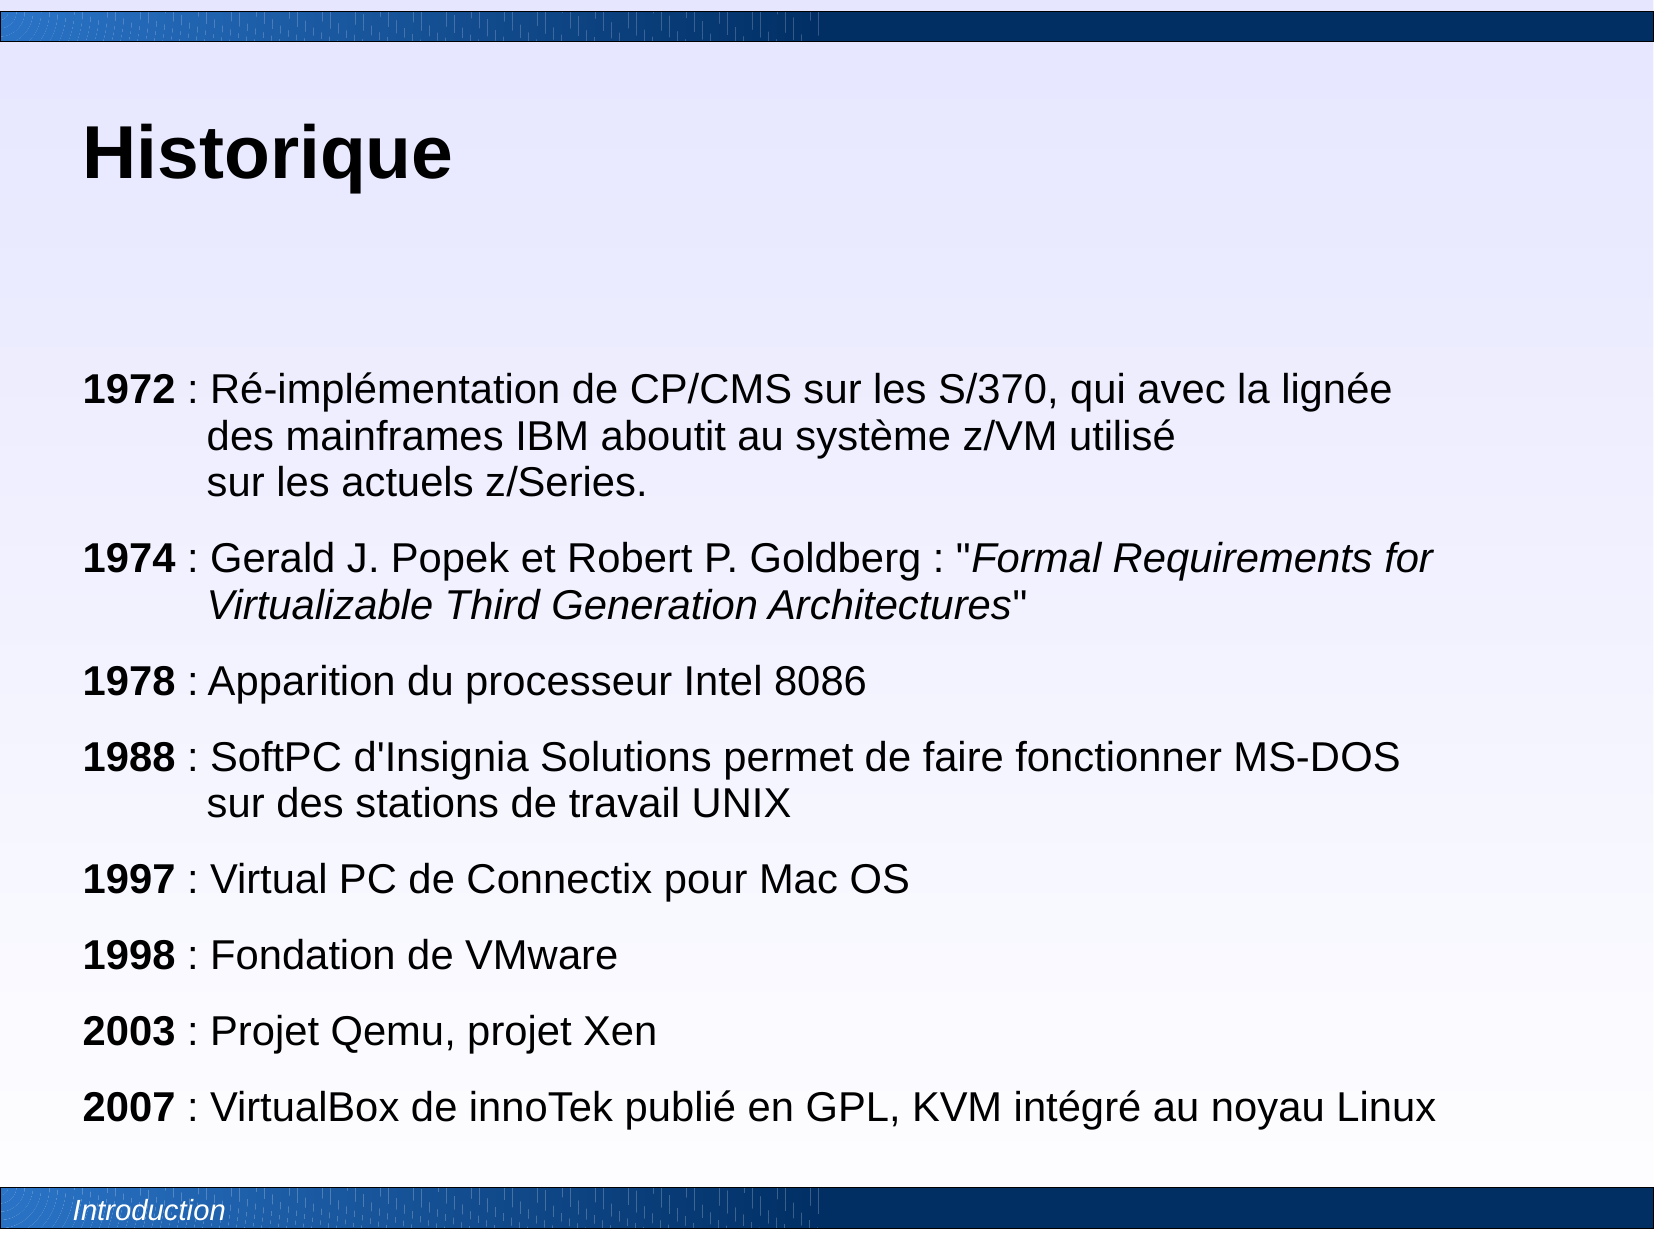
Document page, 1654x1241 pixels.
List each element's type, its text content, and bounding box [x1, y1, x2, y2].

list 1972 : Ré-implémentation de CP/CMS sur les S/370, qui avec la lignée des mainframes IBM aboutit au système z/VM utilisé sur les actuels z/Series. 1974 : Gerald J. Popek et Robert P. Goldberg : "Formal Requirements for Virtualizable Third Generation Architectures" 1978 : Apparition du processeur Intel 8086 1988 : SoftPC d'Insignia Solutions permet de faire fonctionner MS-DOS sur des stations de travail UNIX 1997 : Virtual PC de Connectix pour Mac OS 1998 : Fondation de VMware 2003 : Projet Qemu, projet Xen 2007 : VirtualBox de innoTek publié en GPL, KVM intégré au noyau Linux [82, 290, 1571, 1131]
text_box Introduction [57, 1186, 406, 1235]
title Historique [82, 49, 1571, 257]
